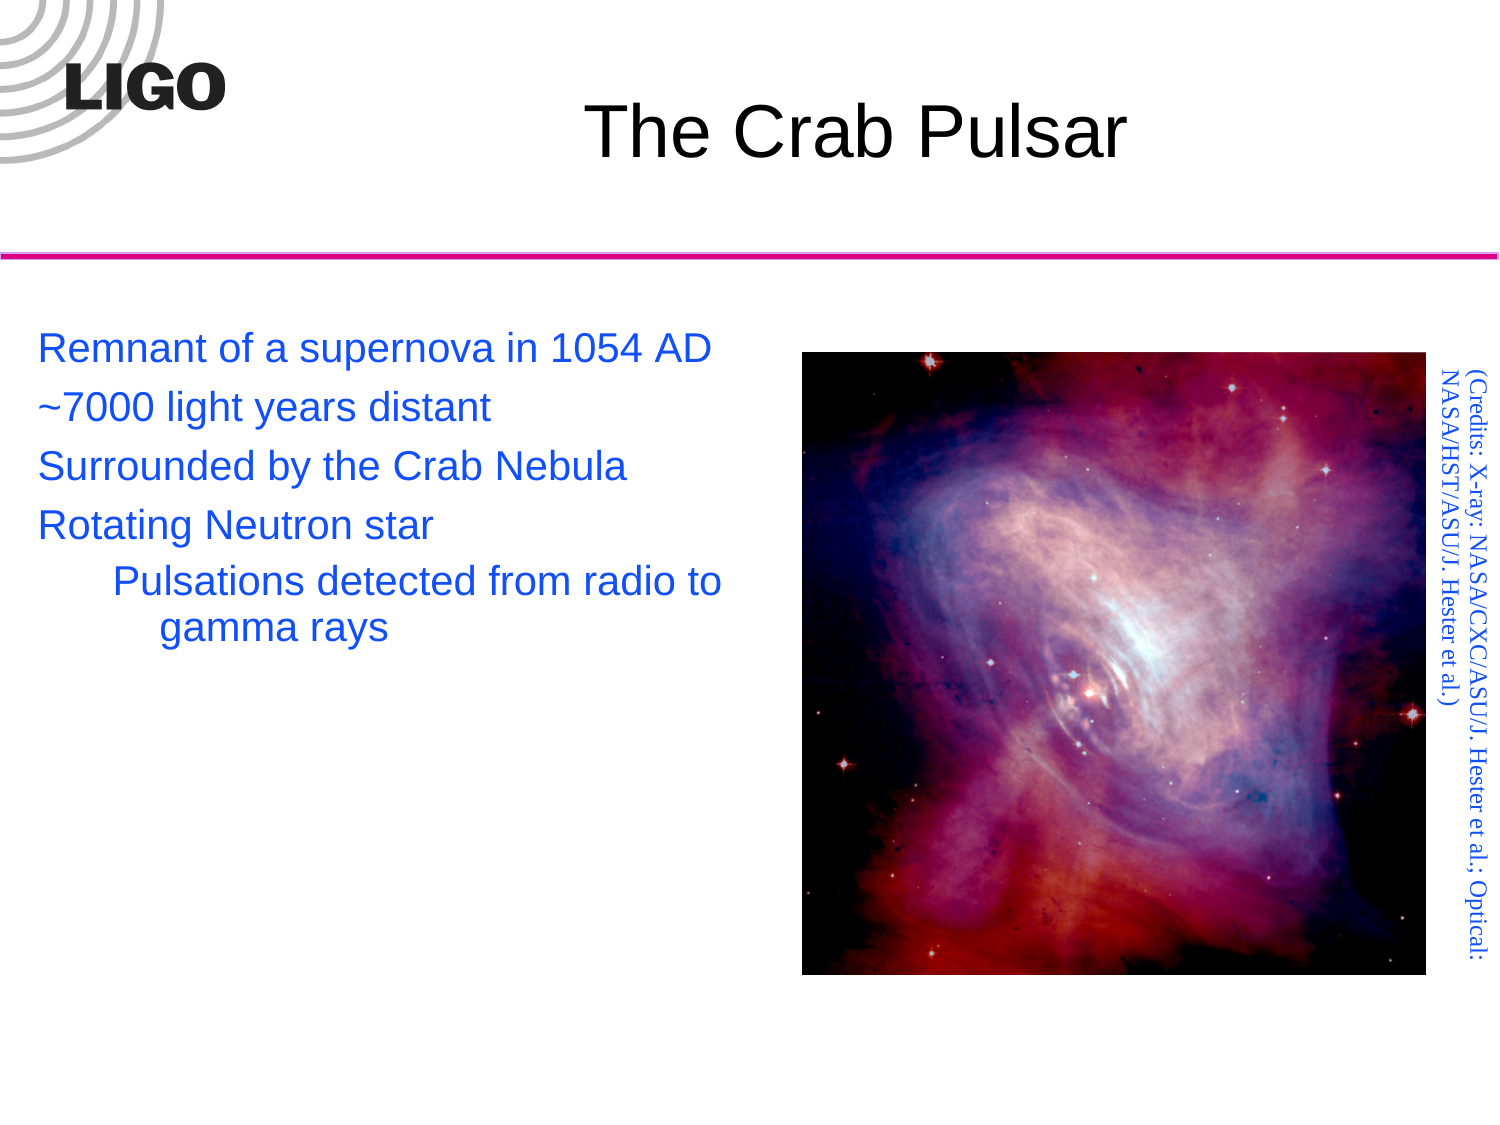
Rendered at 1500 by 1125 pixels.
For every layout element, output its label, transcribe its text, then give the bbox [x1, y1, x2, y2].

title The Crab Pulsar [262, 37, 1450, 225]
text_box (Credits: X-ray: NASA/CXC/ASU/J. Hester et al.; Optical: NASA/HST/ASU/J. Hester et al.) [1415, 355, 1500, 1125]
list Remnant of a supernova in 1054 AD ~7000 light years distant Surrounded by the Crab Nebula Rotating Neutron star Pulsations detected from radio to gamma rays [37, 324, 788, 1001]
picture [802, 352, 1426, 976]
